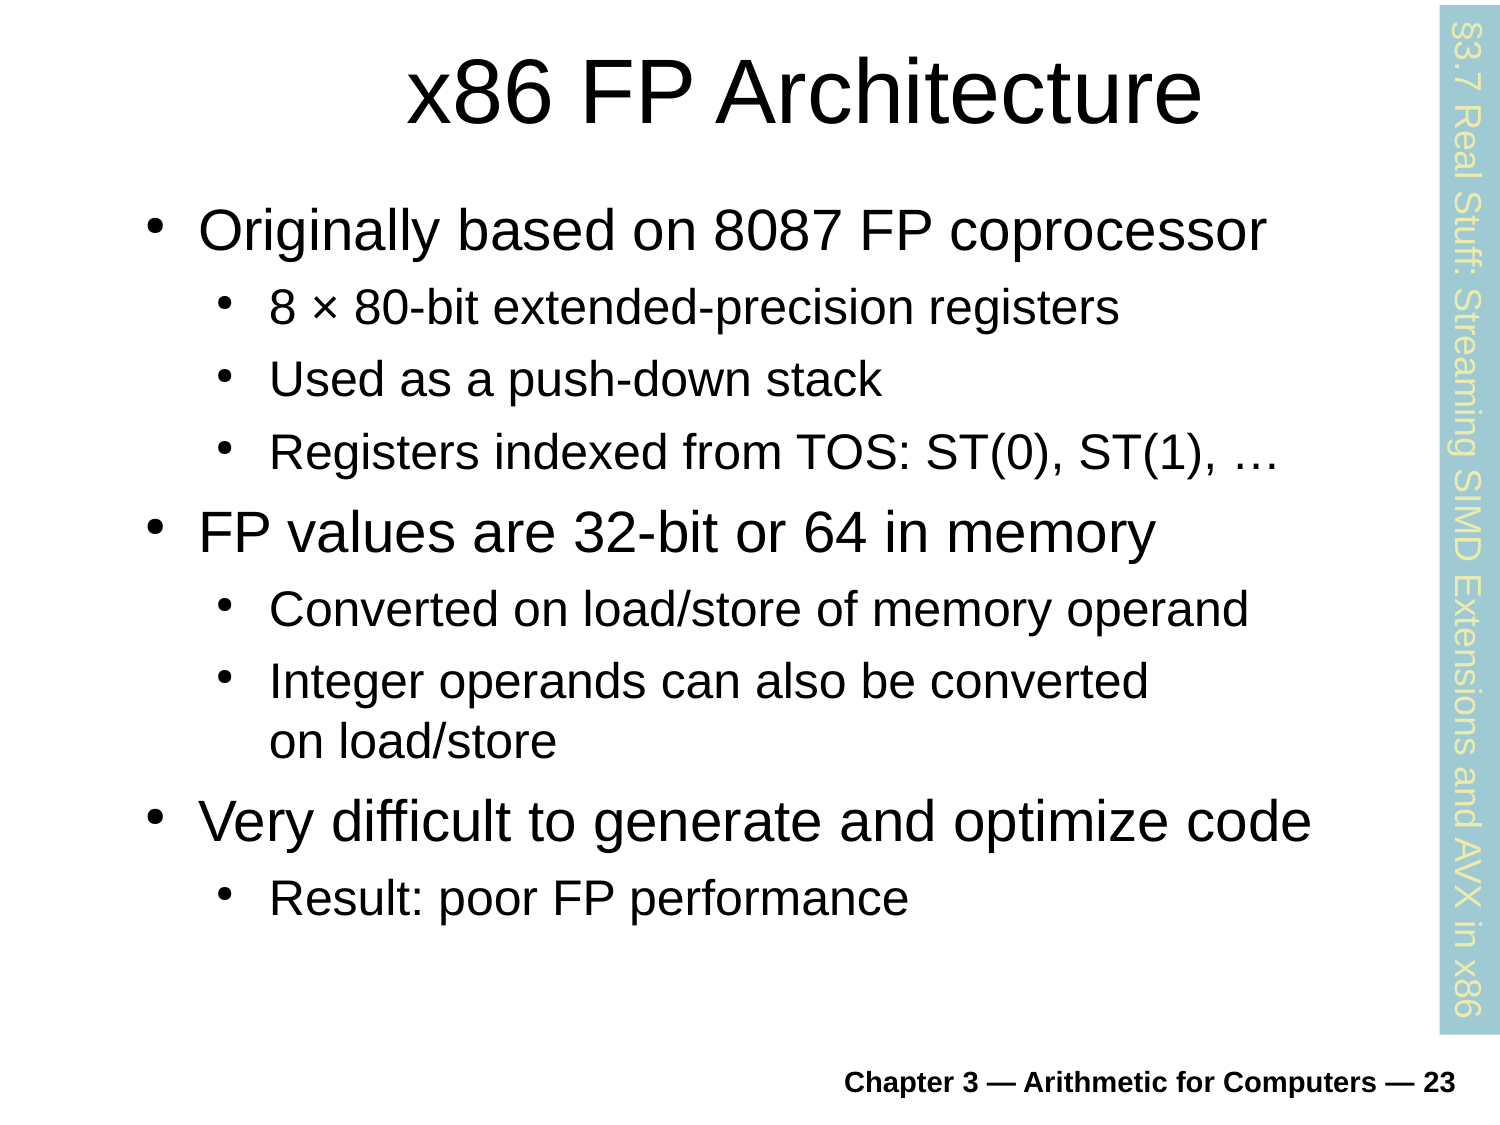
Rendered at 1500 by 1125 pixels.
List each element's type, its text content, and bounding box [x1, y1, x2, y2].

text_box Chapter 3 — Arithmetic for Computers — <number> [277, 1046, 1471, 1106]
text_box §3.7 Real Stuff: Streaming SIMD Extensions and AVX in x86 [1439, 5, 1500, 1035]
list Originally based on 8087 FP coprocessor 8 × 80-bit extended-precision registers Used as a push-down stack Registers indexed from TOS: ST(0), ST(1), … FP values are 32-bit or 64 in memory Converted on load/store of memory operand Integer operands can also be converted on load/store Very difficult to generate and optimize code Result: poor FP performance [112, 184, 1439, 1024]
title x86 FP Architecture [112, 23, 1439, 149]
